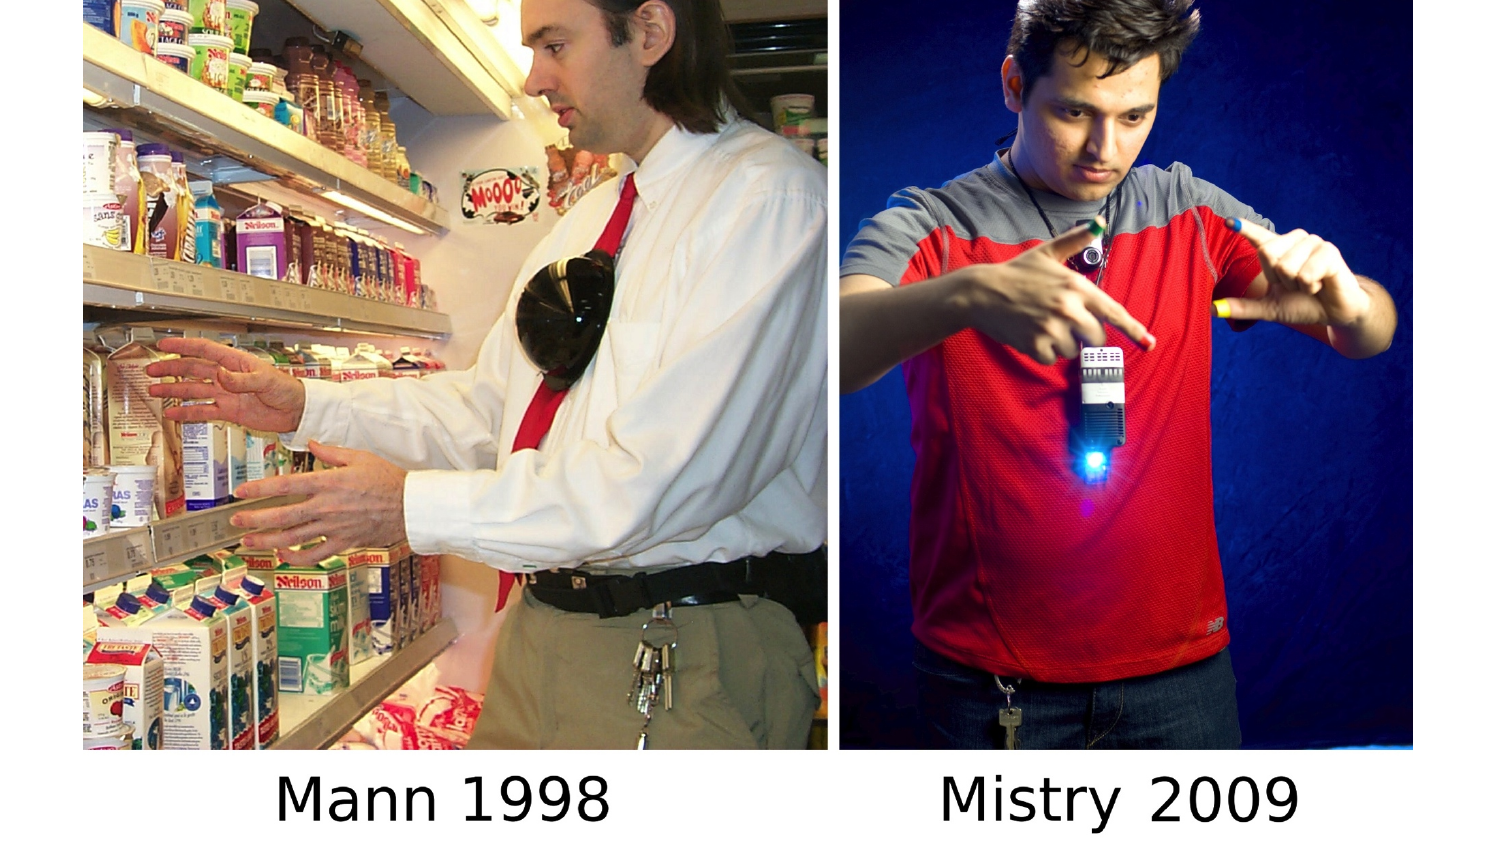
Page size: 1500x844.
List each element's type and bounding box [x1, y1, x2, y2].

picture [83, 0, 1413, 844]
